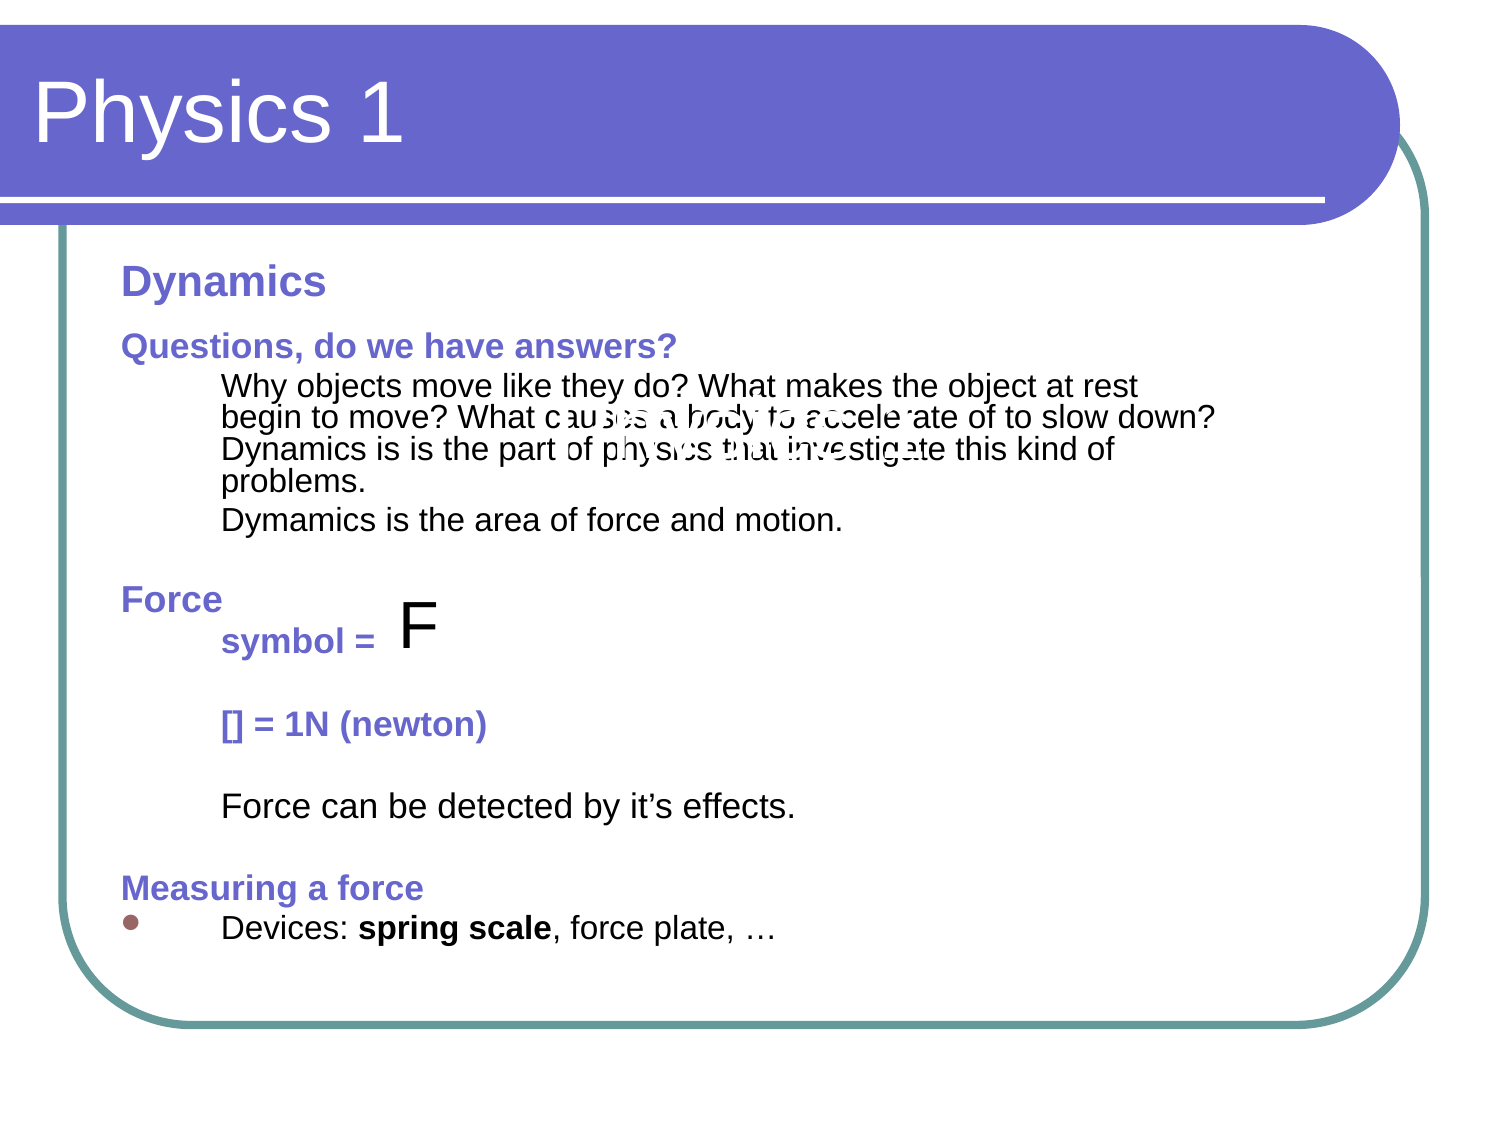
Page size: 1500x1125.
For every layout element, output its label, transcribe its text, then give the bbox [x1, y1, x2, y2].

title Physics 1 [32, 37, 1347, 188]
list Dynamics Questions, do we have answers? Why objects move like they do? What makes the object at rest begin to move? What causes a body to accelerate of to slow down? Dynamics is is the part of physics that investigate this kind of problems. Dymamics is the area of force and motion. Force symbol = [] = 1N (newton) Force can be detected by it’s effects. Measuring a force Devices: spring scale, force plate, … [105, 255, 1241, 1004]
subtitle F [99, 262, 105, 988]
text_box Physics 1 [553, 379, 958, 478]
